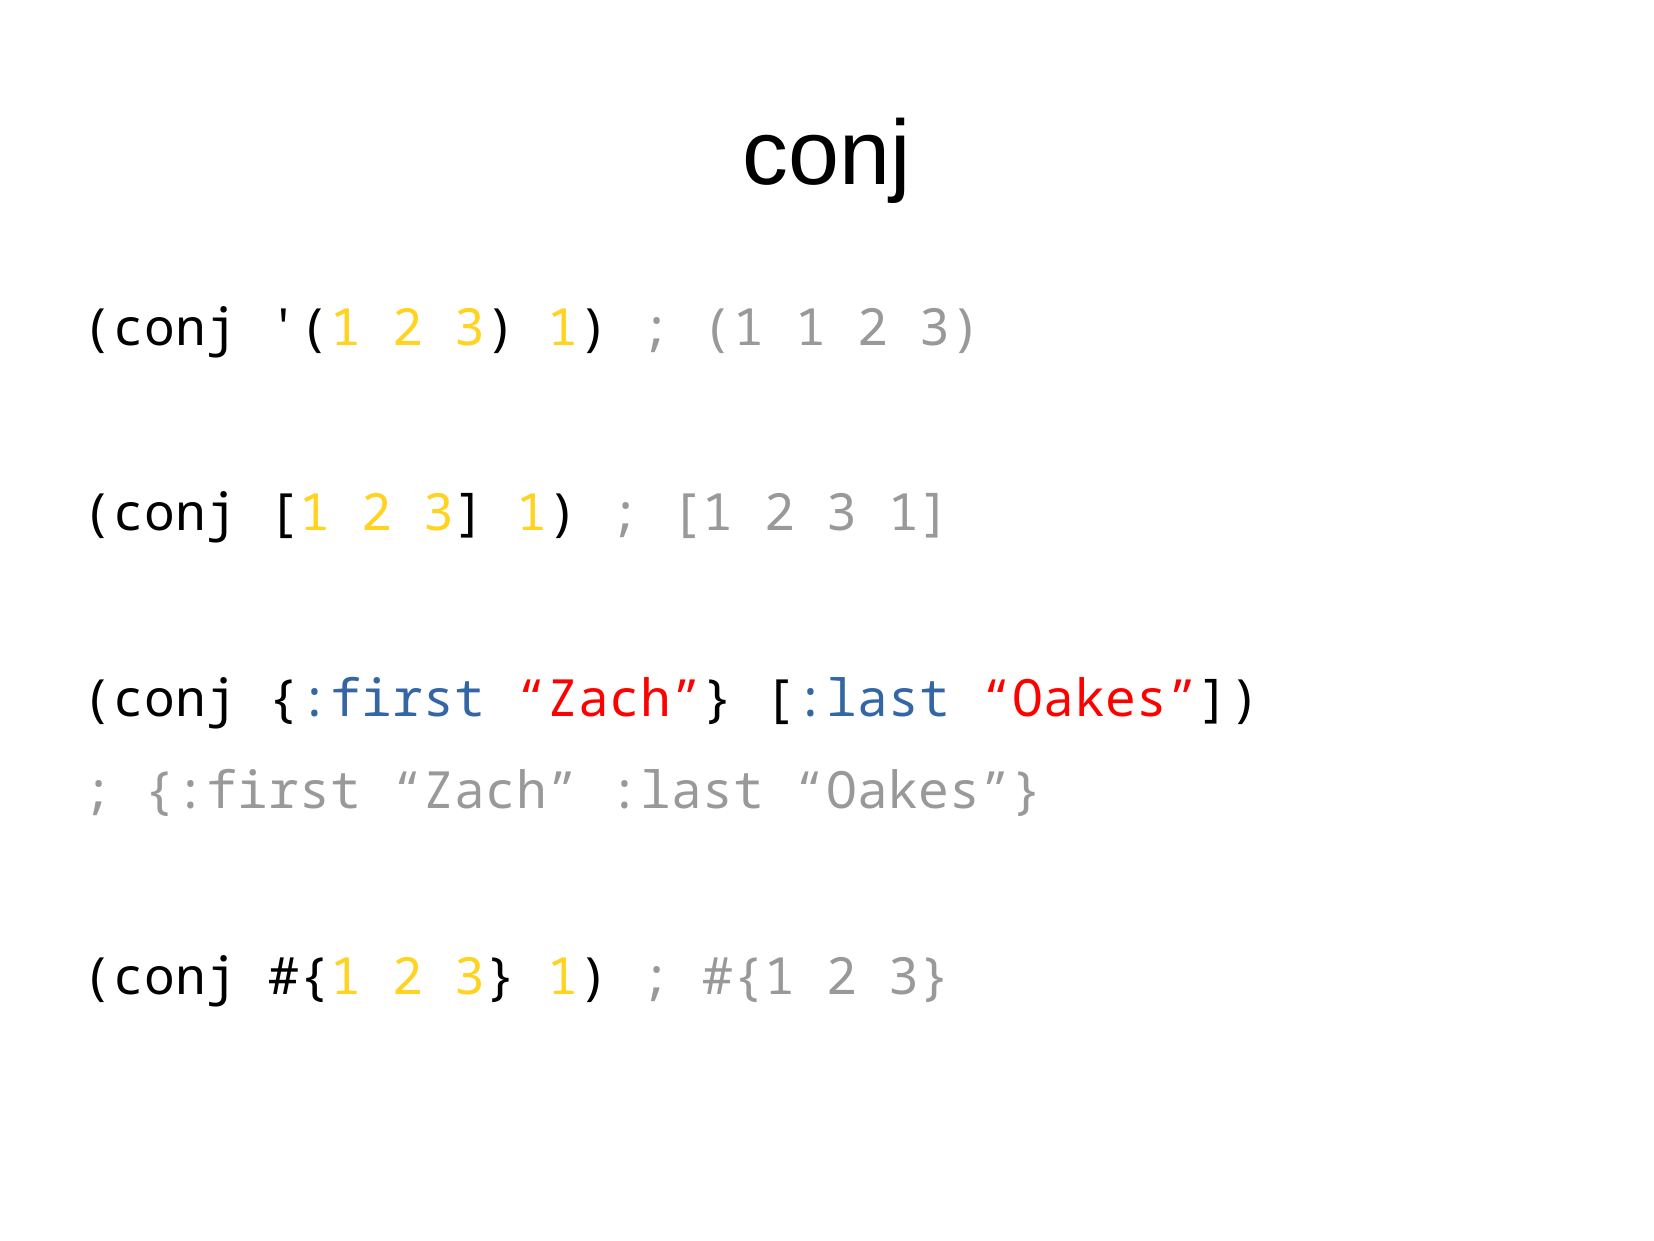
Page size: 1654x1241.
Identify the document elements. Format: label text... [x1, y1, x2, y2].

list (conj '(1 2 3) 1) ; (1 1 2 3) (conj [1 2 3] 1) ; [1 2 3 1] (conj {:first “Zach”} [:last “Oakes”]) ; {:first “Zach” :last “Oakes”} (conj #{1 2 3} 1) ; #{1 2 3} [82, 290, 1571, 1010]
title conj [82, 49, 1571, 257]
